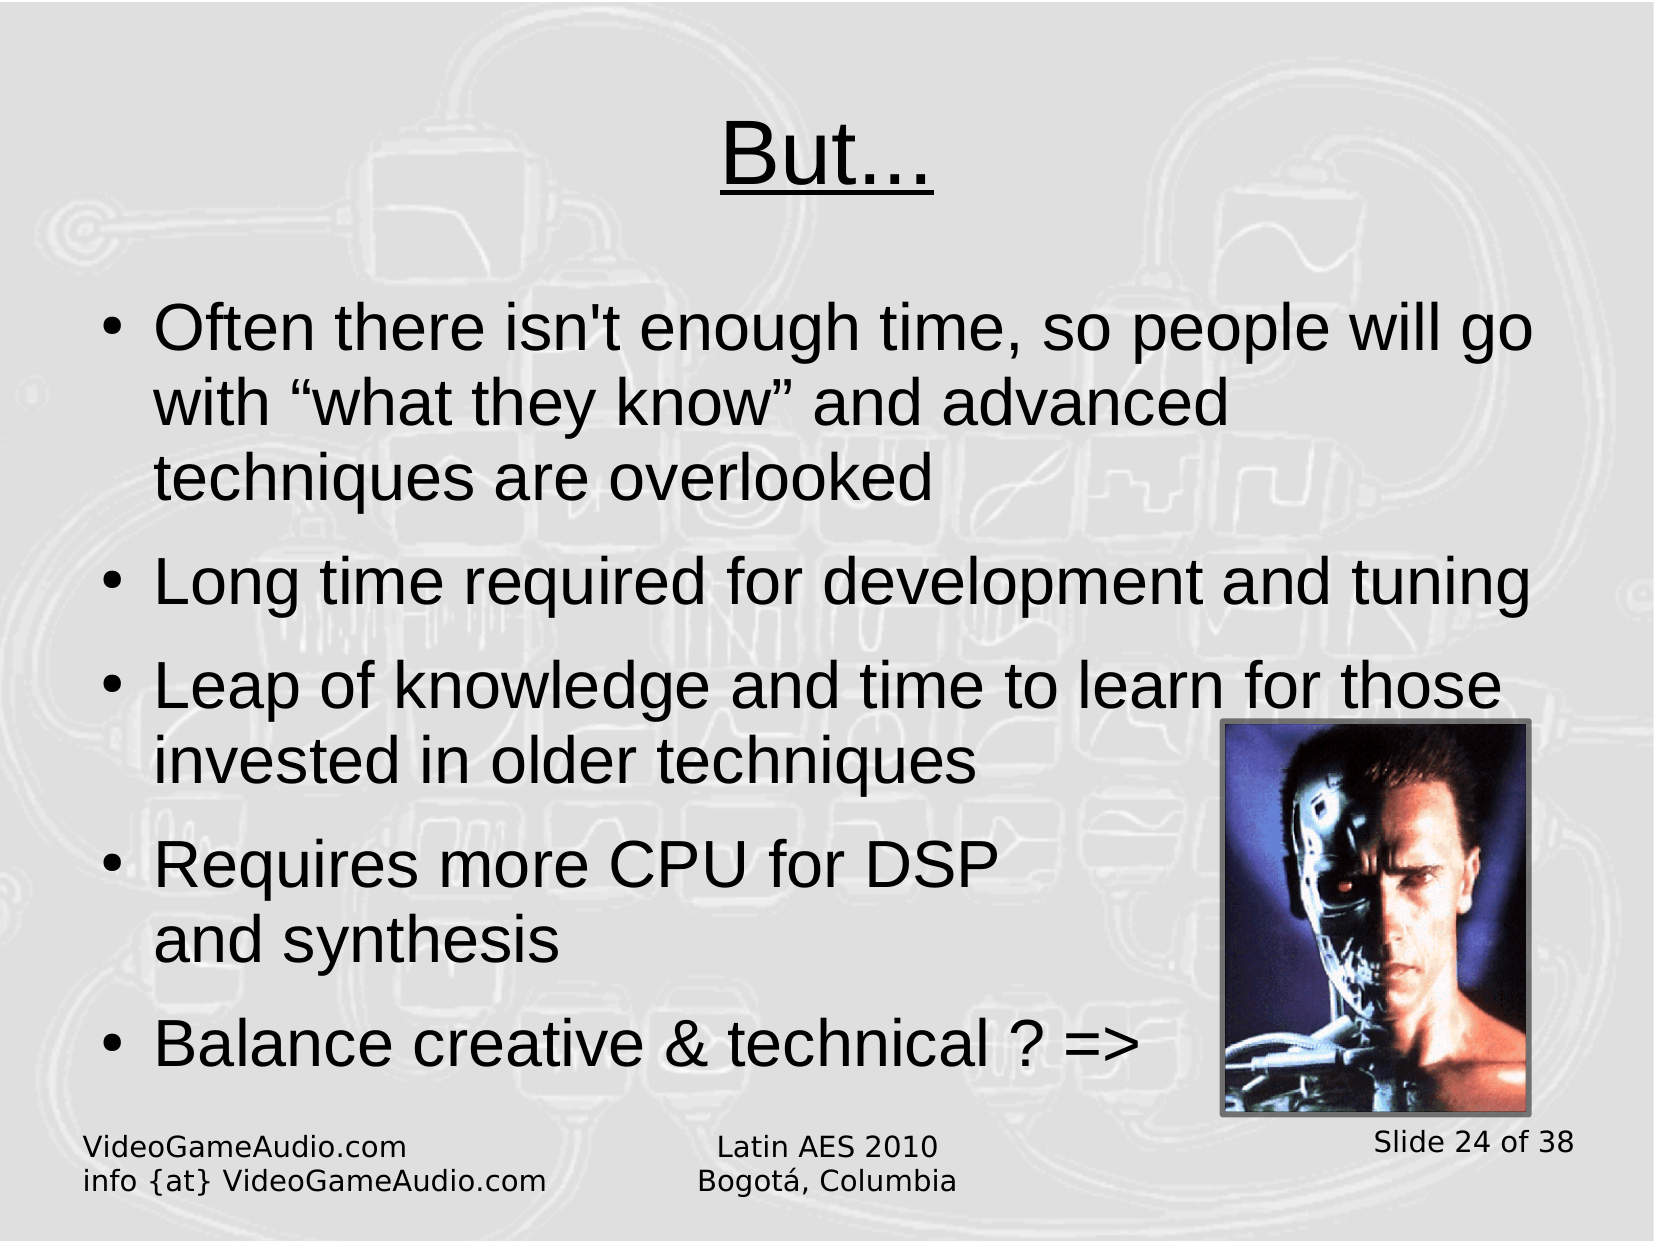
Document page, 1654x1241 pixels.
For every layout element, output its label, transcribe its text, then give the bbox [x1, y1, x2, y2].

title But... [82, 49, 1571, 257]
list Often there isn't enough time, so people will go with “what they know” and advanced techniques are overlooked Long time required for development and tuning Leap of knowledge and time to learn for those invested in older techniques Requires more CPU for DSP and synthesis Balance creative & technical ? => [82, 290, 1571, 1109]
picture [0, 2, 1654, 1241]
